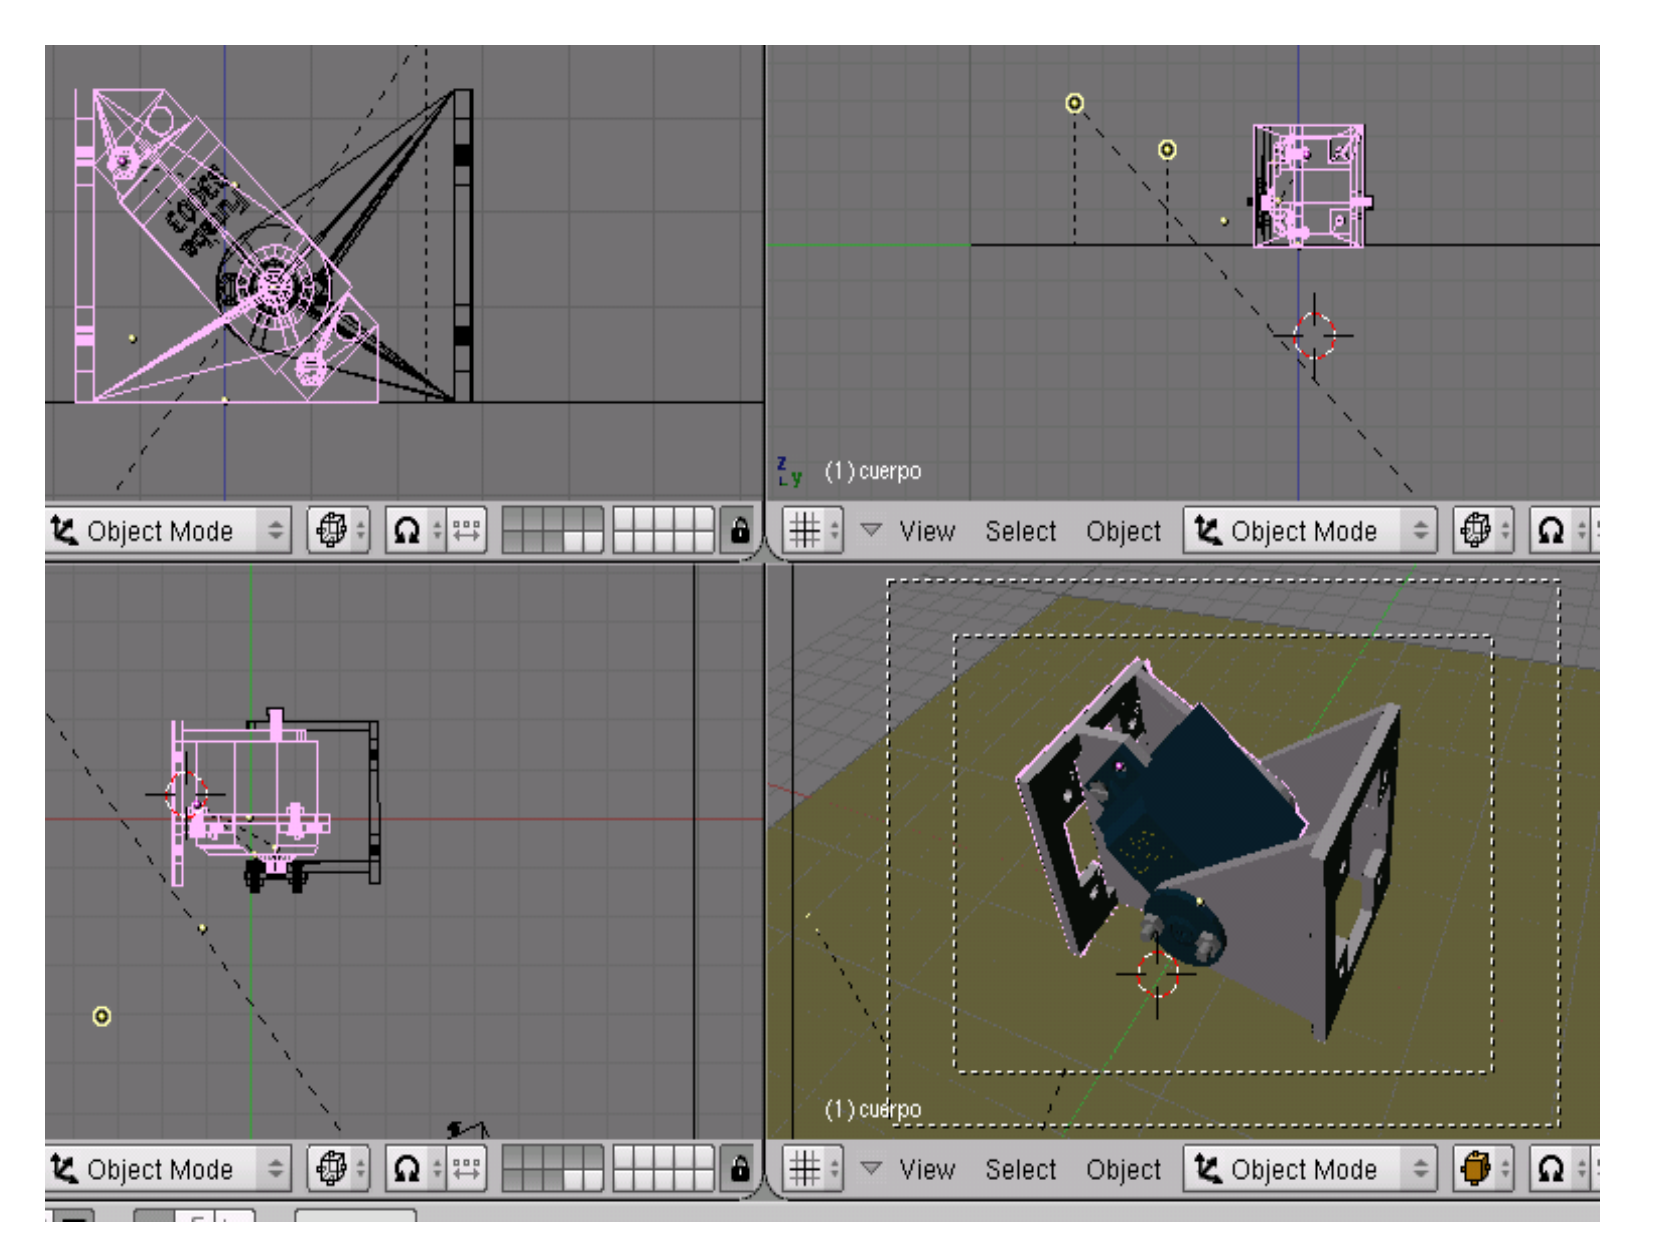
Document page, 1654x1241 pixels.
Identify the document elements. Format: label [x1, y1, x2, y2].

picture [45, 45, 1600, 1222]
